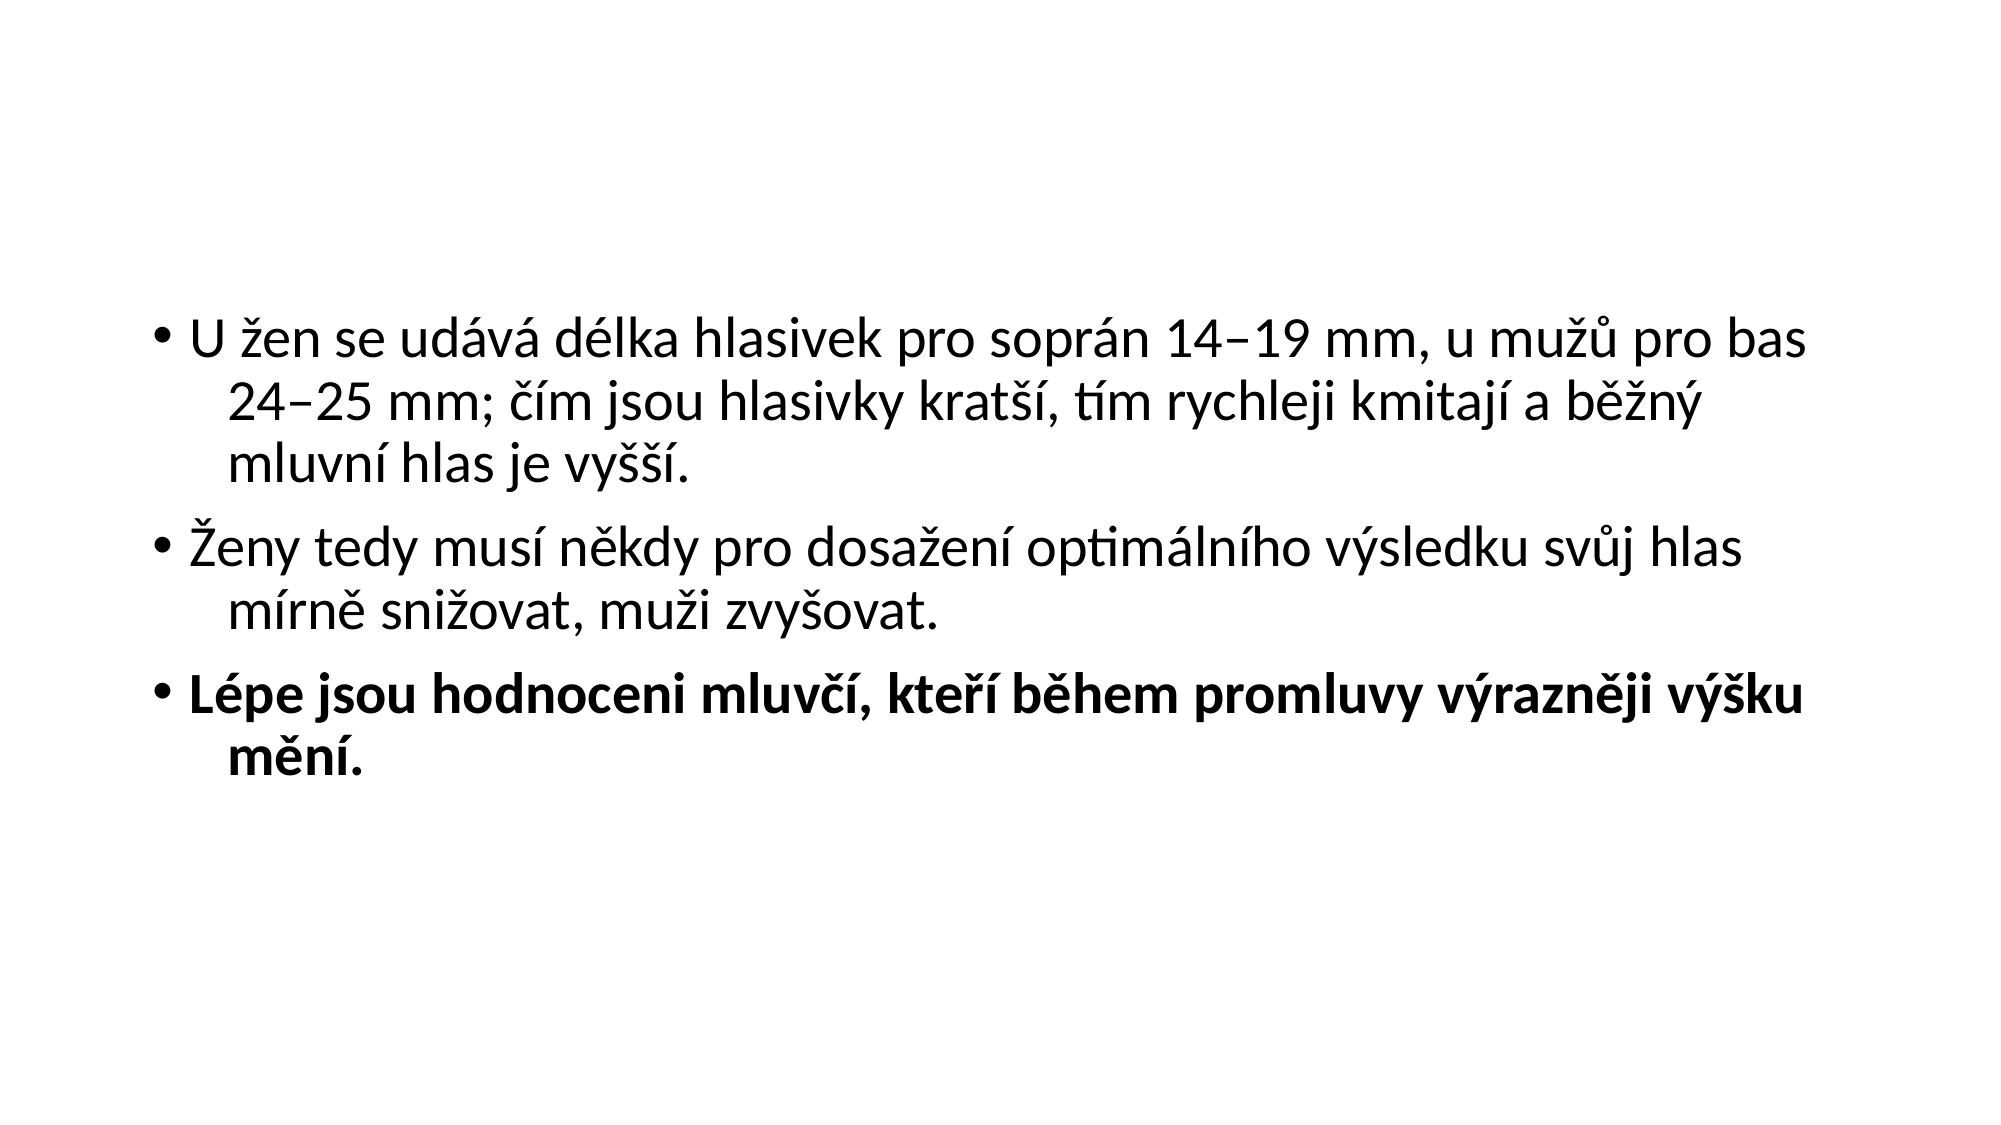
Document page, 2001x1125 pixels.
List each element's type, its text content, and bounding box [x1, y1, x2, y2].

list U žen se udává délka hlasivek pro soprán 14–19 mm, u mužů pro bas 24–25 mm; čím jsou hlasivky kratší, tím rychleji kmitají a běžný mluvní hlas je vyšší. Ženy tedy musí někdy pro dosažení optimálního výsledku svůj hlas mírně snižovat, muži zvyšovat. Lépe jsou hodnoceni mluvčí, kteří během promluvy výrazněji výšku mění. [137, 299, 1863, 1014]
